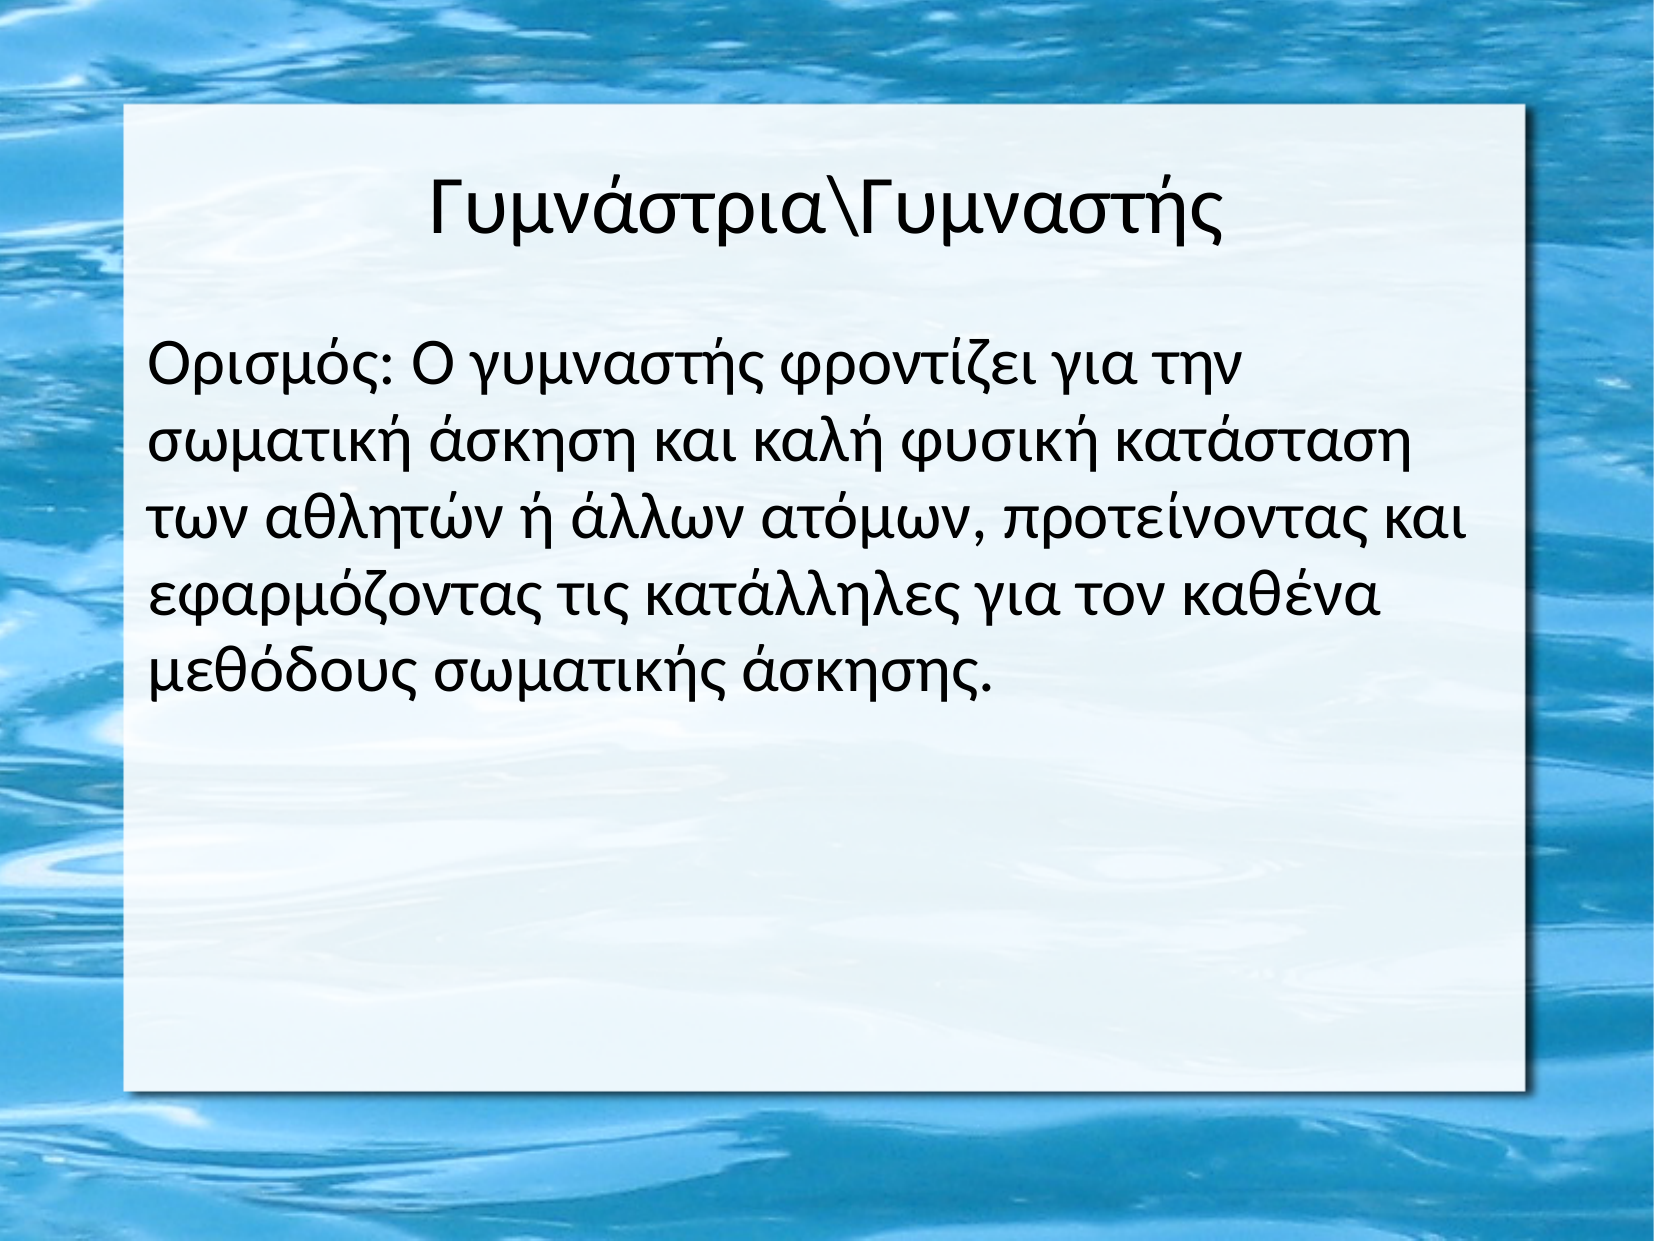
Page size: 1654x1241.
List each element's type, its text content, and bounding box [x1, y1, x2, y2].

list Ορισμός: Ο γυμναστής φροντίζει για την σωματική άσκηση και καλή φυσική κατάσταση των αθλητών ή άλλων ατόμων, προτείνοντας και εφαρμόζοντας τις κατάλληλες για τον καθένα μεθόδους σωματικής άσκησης. [147, 324, 1506, 1064]
picture [0, 0, 1654, 1241]
title Γυμνάστρια\Γυμναστής [147, 118, 1506, 296]
